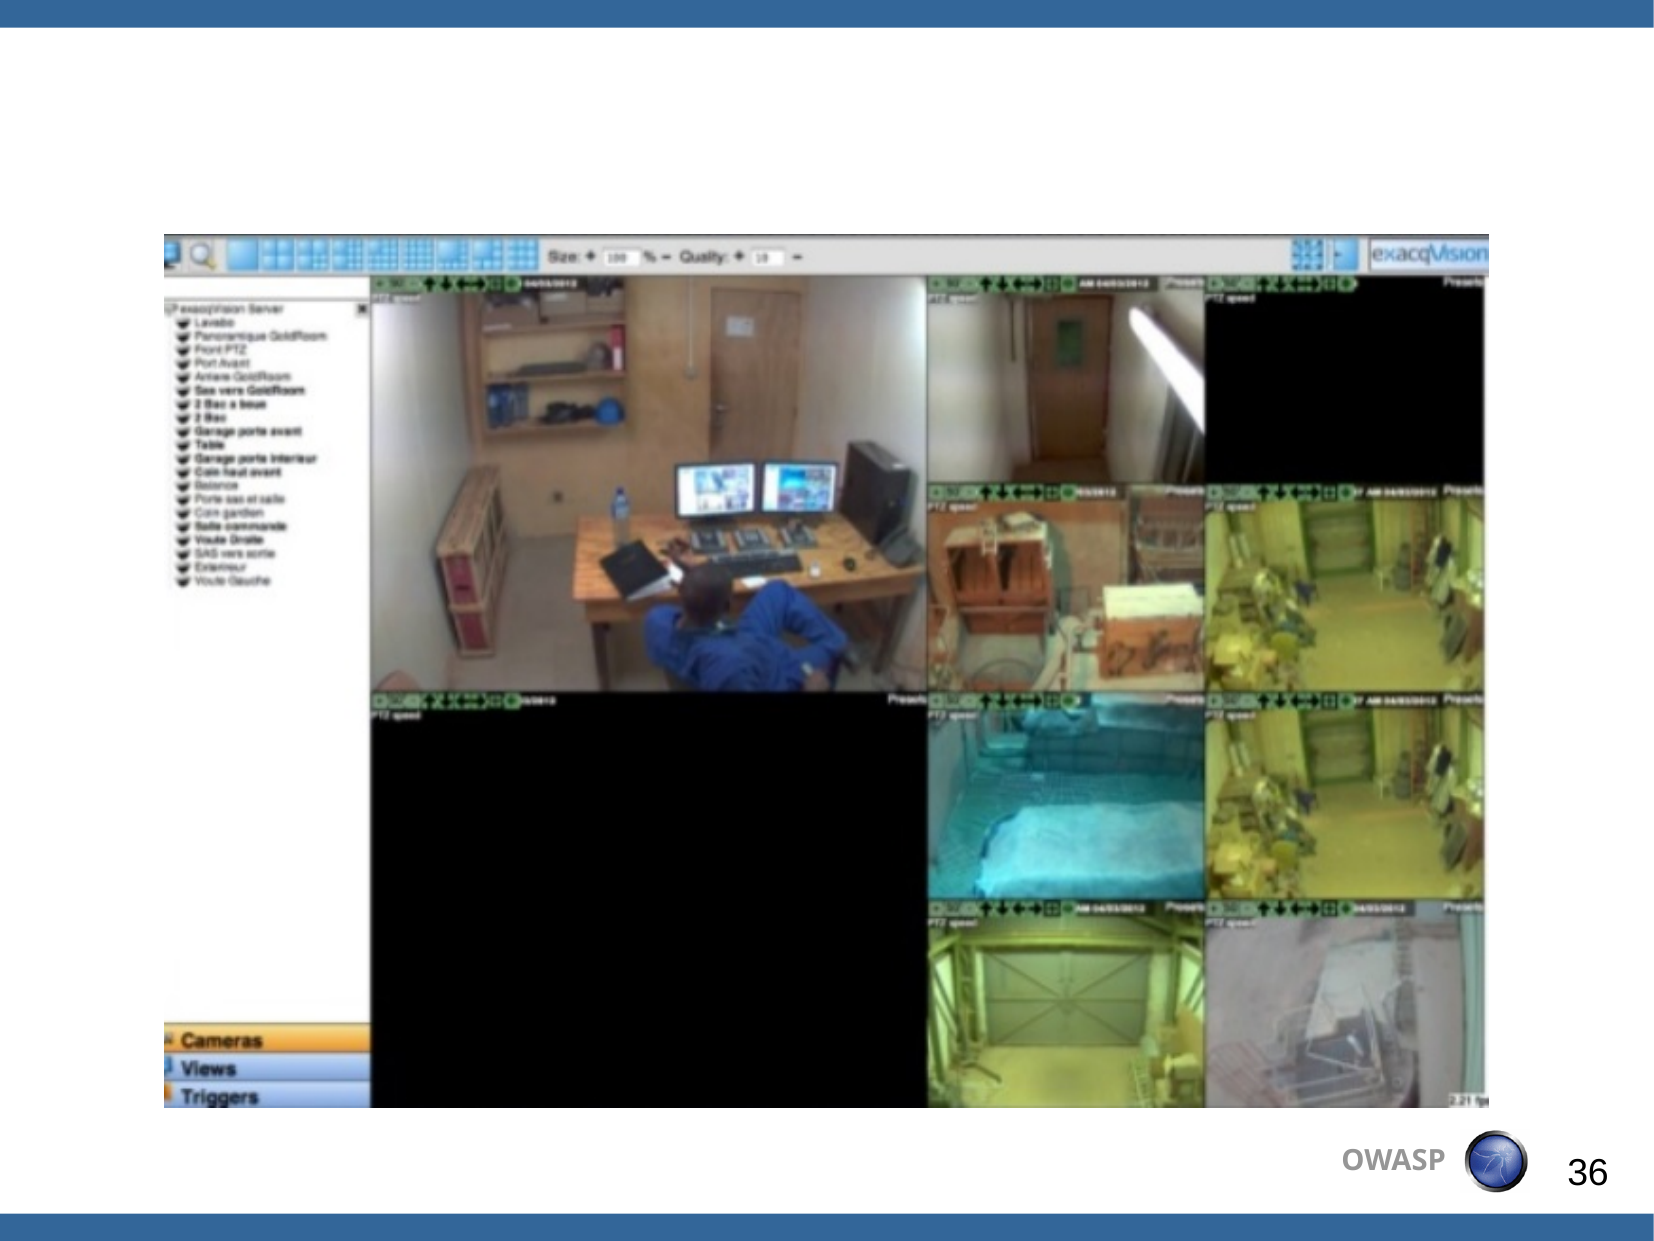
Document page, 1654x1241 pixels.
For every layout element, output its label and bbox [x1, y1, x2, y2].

picture [1460, 1129, 1530, 1193]
picture [164, 234, 1489, 1108]
